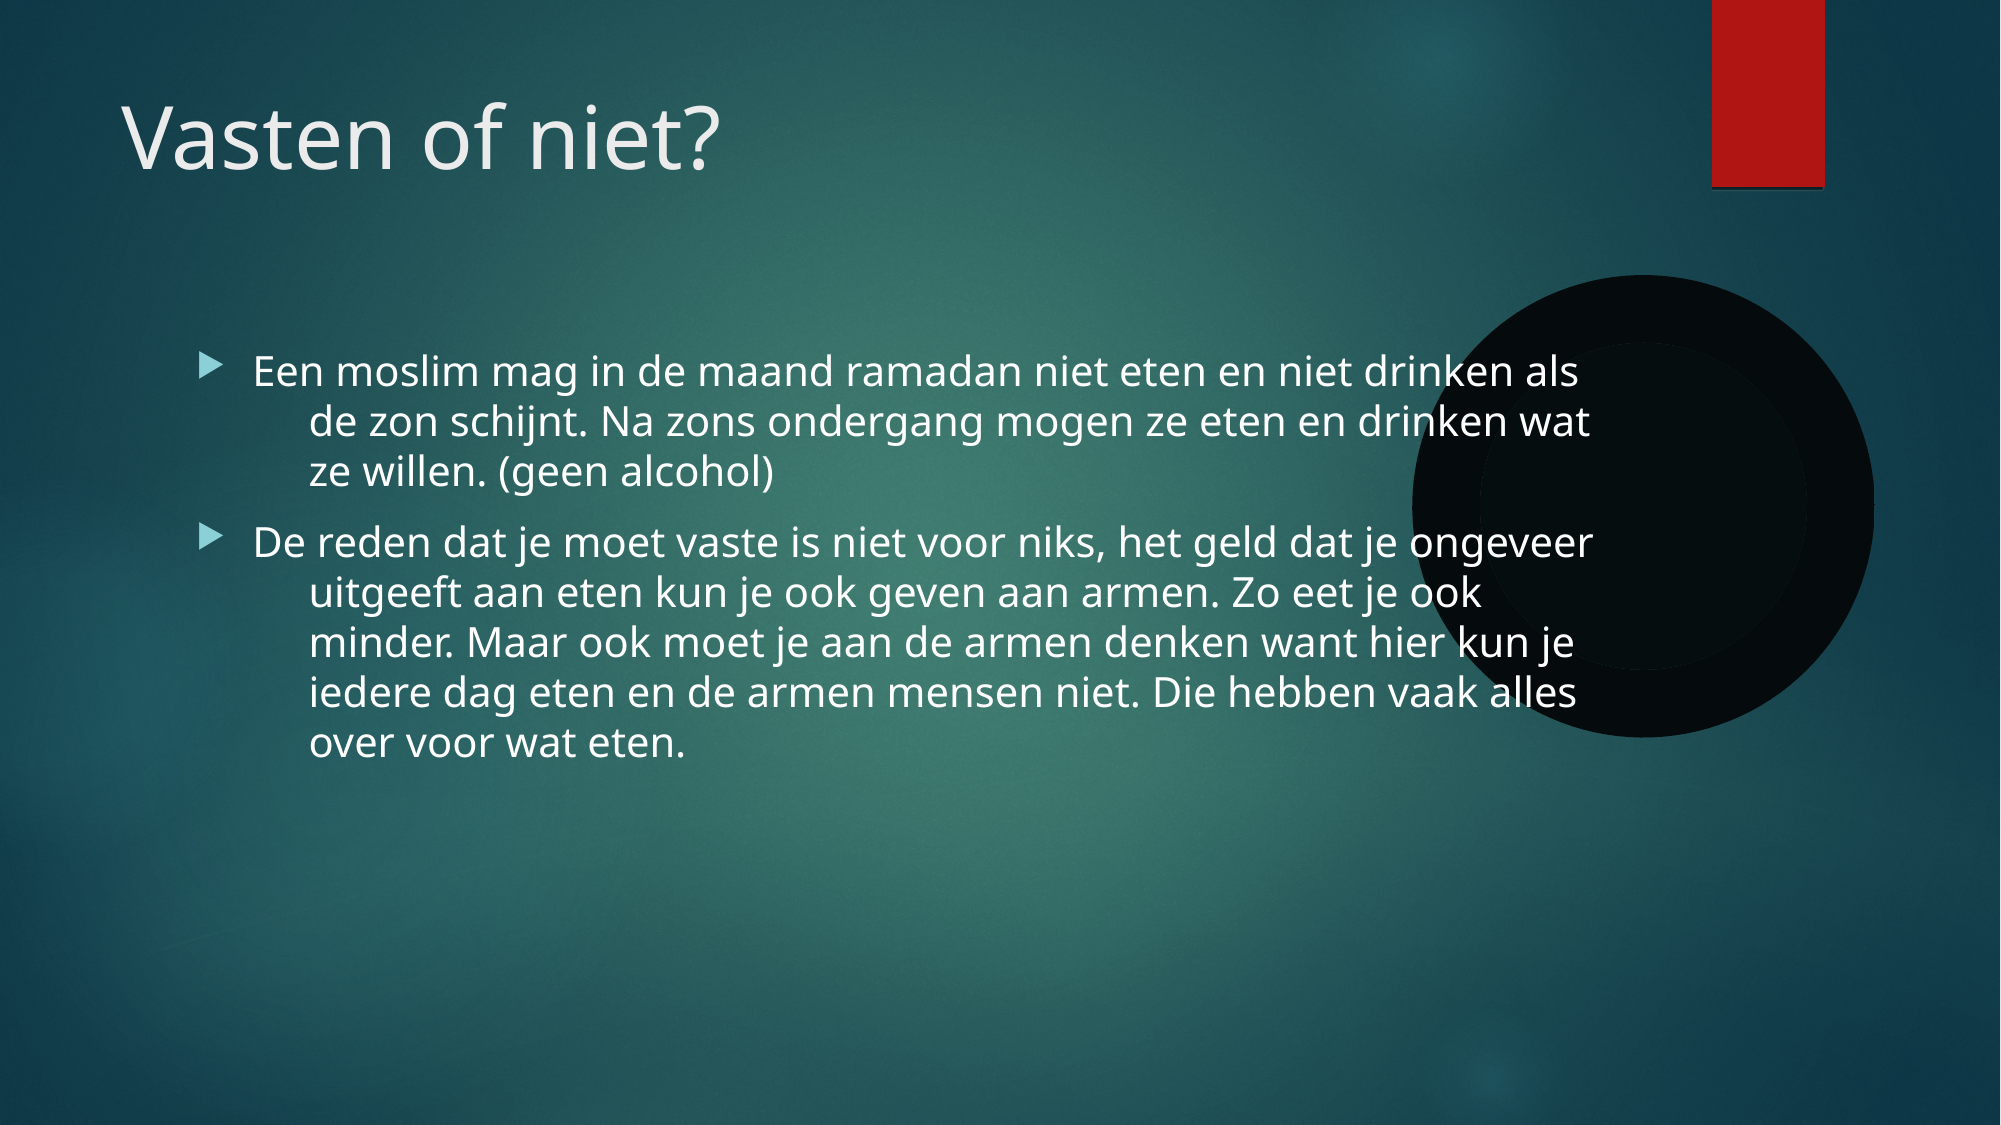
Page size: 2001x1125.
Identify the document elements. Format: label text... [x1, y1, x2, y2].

title Vasten of niet? [106, 74, 1649, 305]
list Een moslim mag in de maand ramadan niet eten en niet drinken als de zon schijnt. Na zons ondergang mogen ze eten en drinken wat ze willen. (geen alcohol) De reden dat je moet vaste is niet voor niks, het geld dat je ongeveer uitgeeft aan eten kun je ook geven aan armen. Zo eet je ook minder. Maar ook moet je aan de armen denken want hier kun je iedere dag eten en de armen mensen niet. Die hebben vaak alles over voor wat eten. [181, 336, 1649, 1026]
